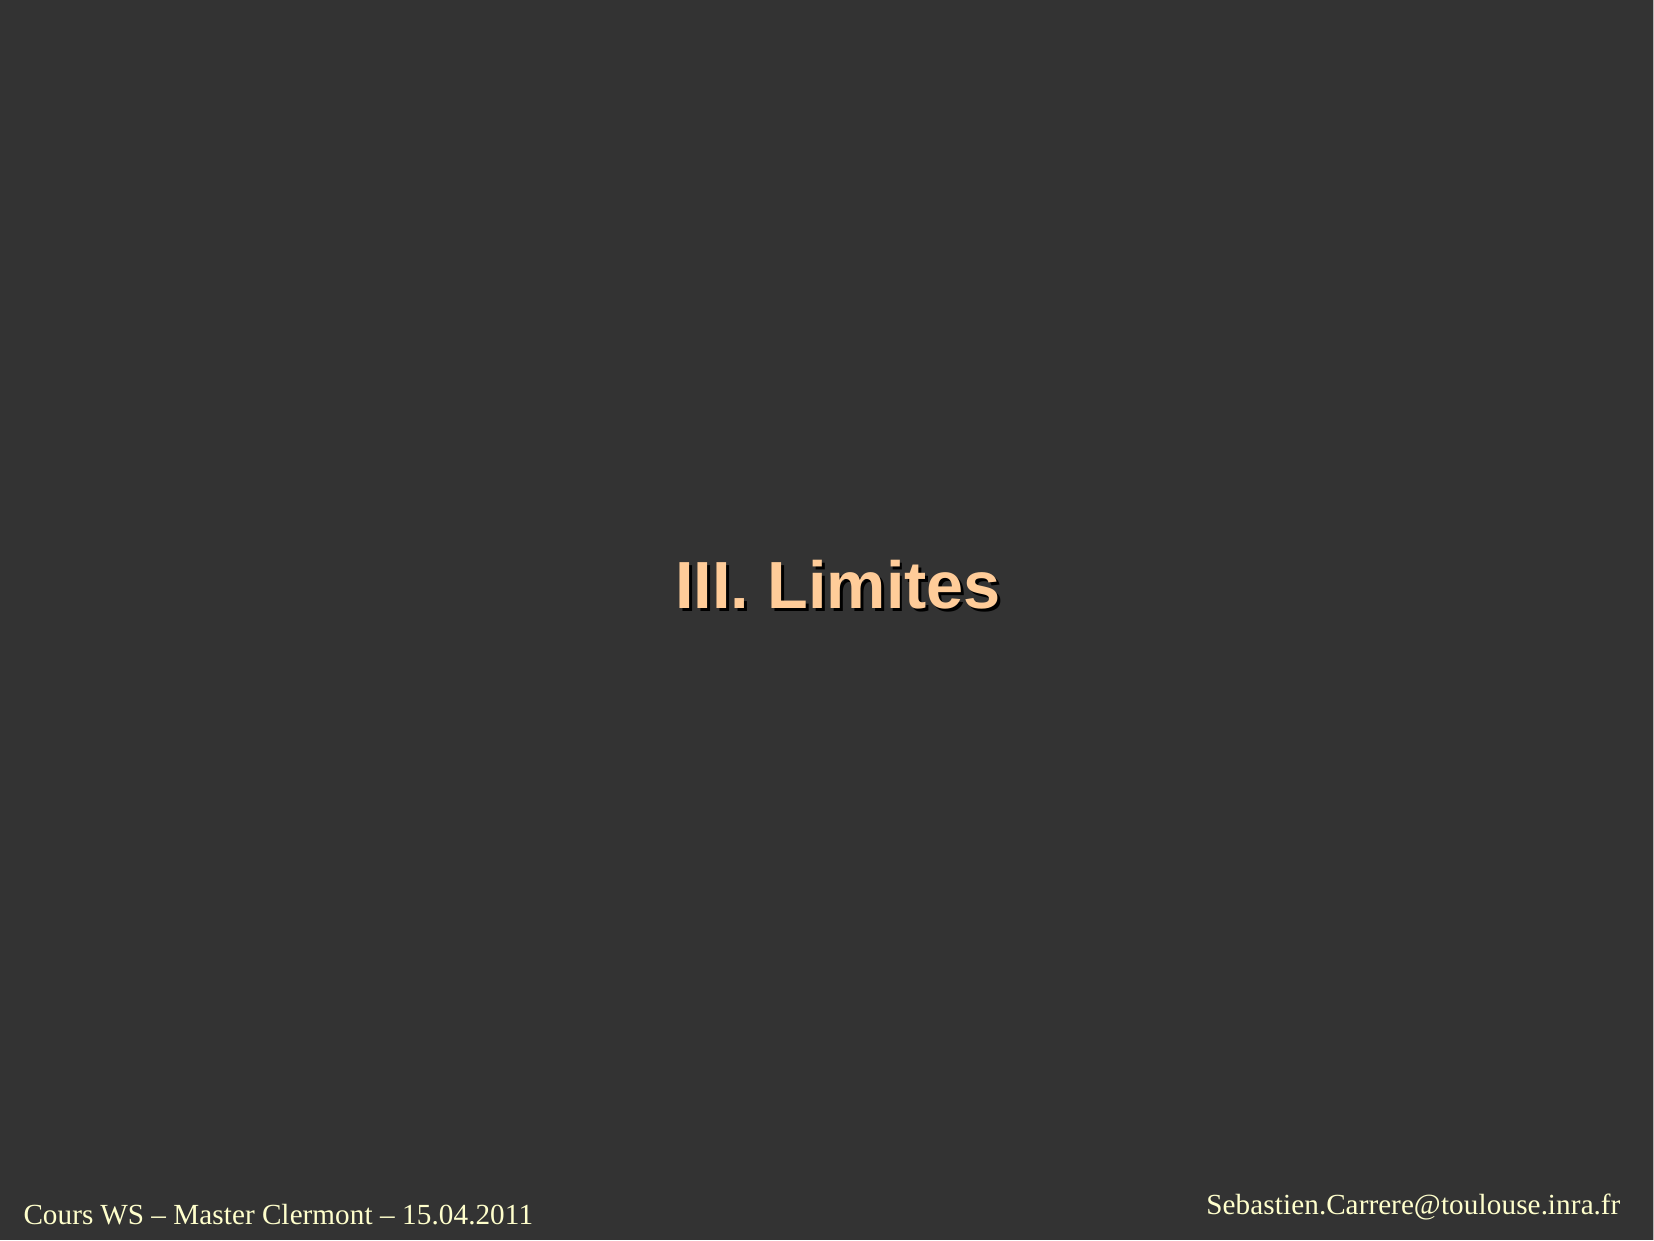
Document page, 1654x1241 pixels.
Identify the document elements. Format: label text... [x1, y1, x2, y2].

title III. Limites [82, 521, 1595, 650]
